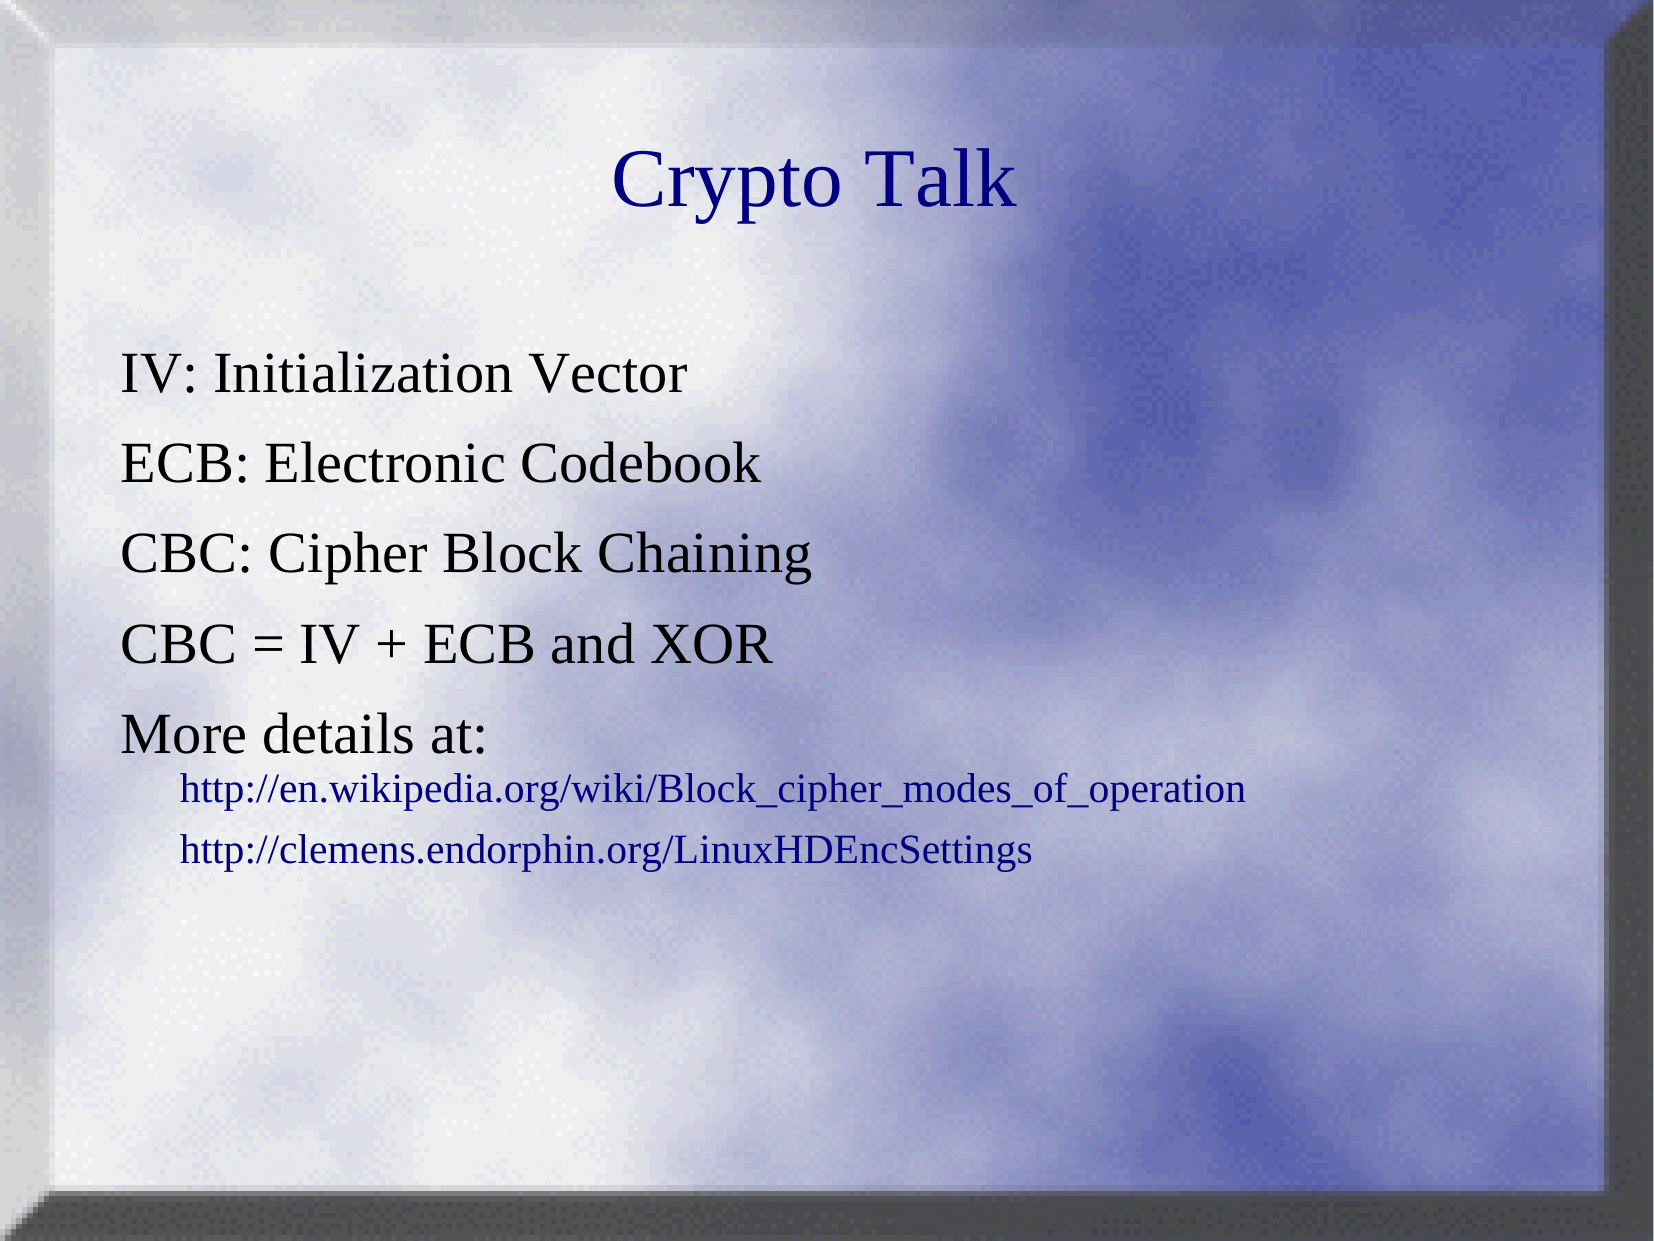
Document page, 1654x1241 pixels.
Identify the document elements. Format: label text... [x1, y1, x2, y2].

picture [0, 0, 1654, 1241]
list IV: Initialization Vector ECB: Electronic Codebook CBC: Cipher Block Chaining CBC = IV + ECB and XOR More details at:http://en.wikipedia.org/wiki/Block_cipher_modes_of_operationhttp://clemens.endorphin.org/LinuxHDEncSettings [120, 340, 1533, 1035]
title Crypto Talk [195, 124, 1435, 232]
